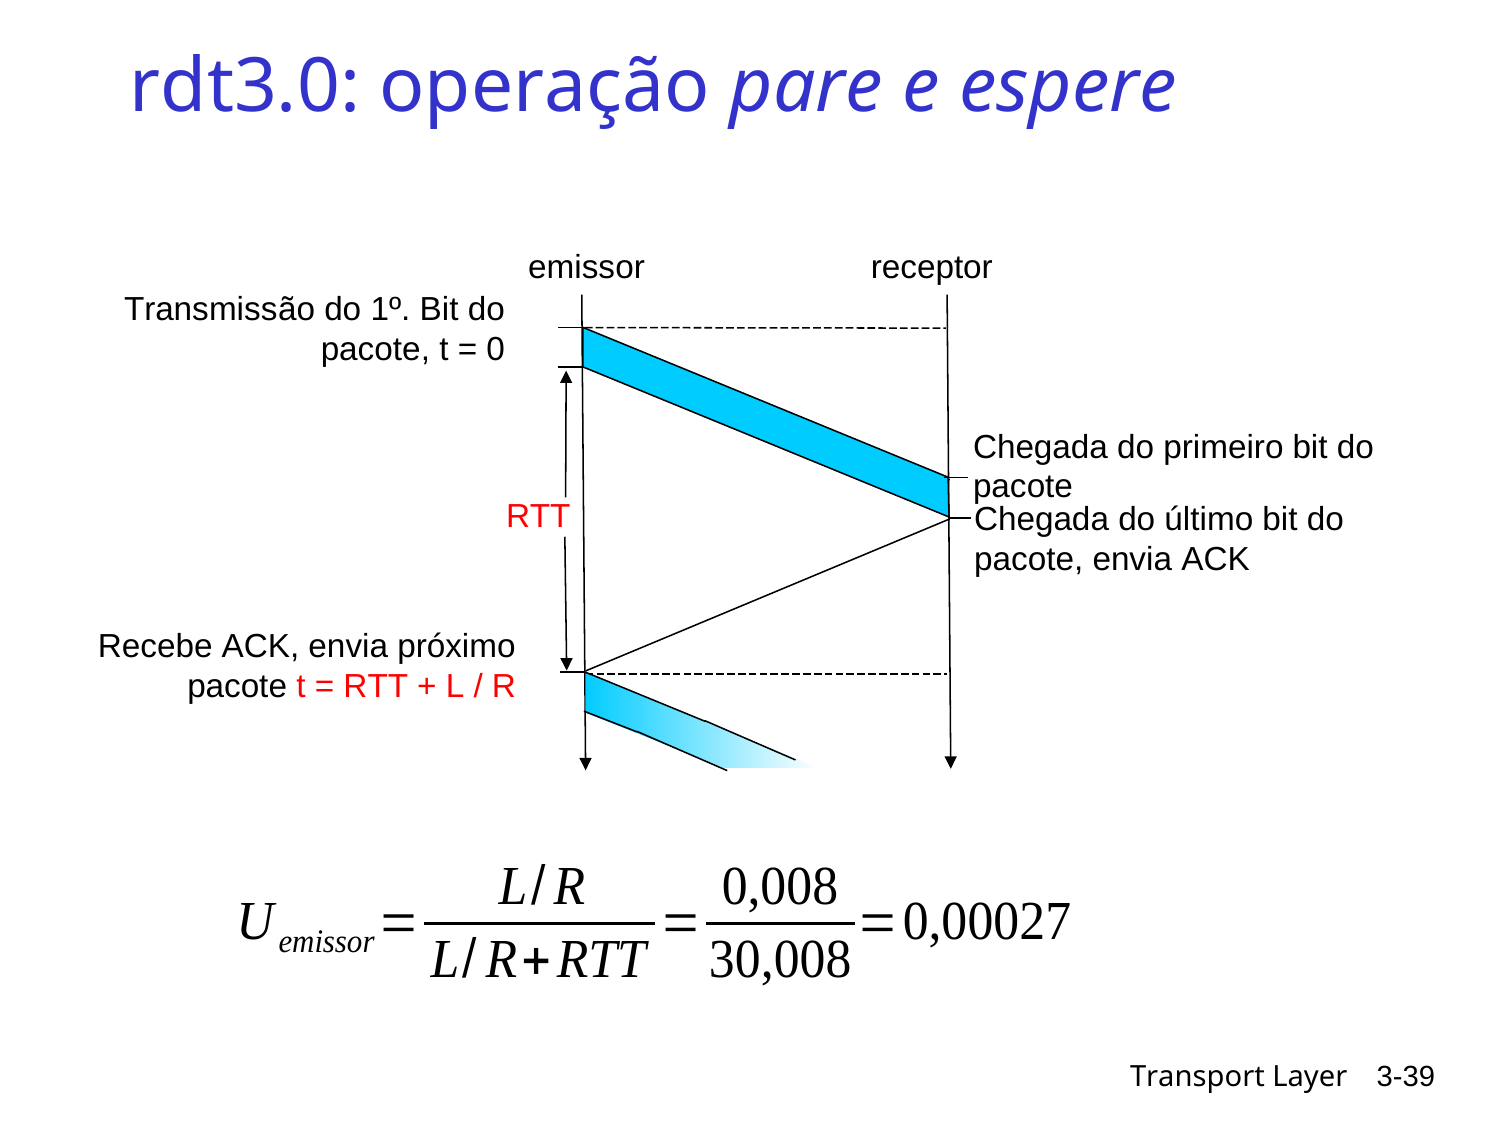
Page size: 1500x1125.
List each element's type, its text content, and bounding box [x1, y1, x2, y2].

text_box [582, 327, 950, 517]
text_box [585, 674, 819, 768]
text_box emissor [495, 237, 660, 295]
text_box Transmissão do 1º. Bit do pacote, t = 0 [46, 279, 520, 337]
text_box receptor [852, 237, 1008, 295]
text_box RTT [452, 486, 592, 543]
chart [223, 856, 1084, 989]
text_box Chegada do último bit do pacote, envia ACK [959, 489, 1471, 584]
text_box Chegada do primeiro bit do pacote [958, 417, 1460, 475]
text_box Recebe ACK, envia próximo pacote t = RTT + L / R [57, 616, 532, 721]
text_box rdt3.0: operação pare e espere [115, 28, 1500, 154]
text_box Transport Layer [887, 1050, 1339, 1125]
text_box 3-<número> [1339, 1050, 1451, 1125]
